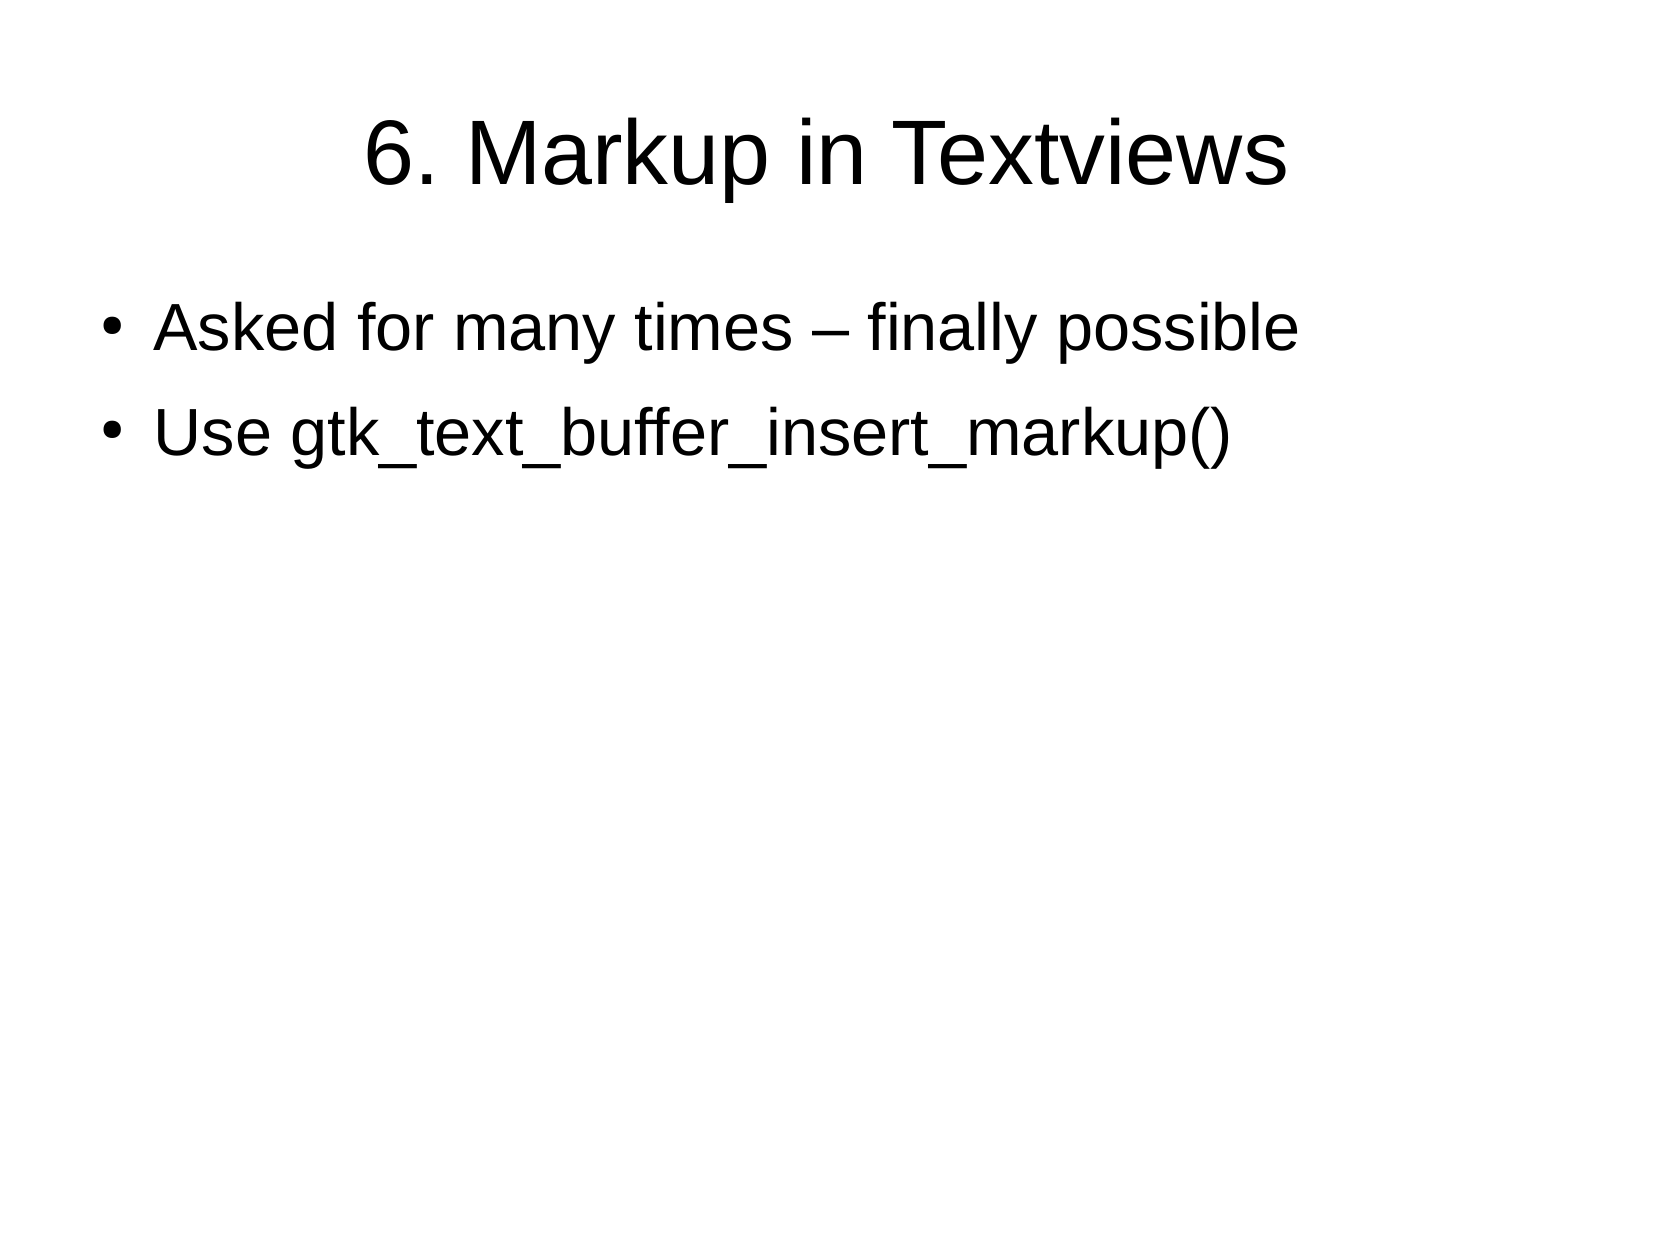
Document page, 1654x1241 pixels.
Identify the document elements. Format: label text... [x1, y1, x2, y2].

list Asked for many times – finally possible Use gtk_text_buffer_insert_markup() [82, 290, 1571, 1010]
title 6. Markup in Textviews [82, 49, 1571, 257]
